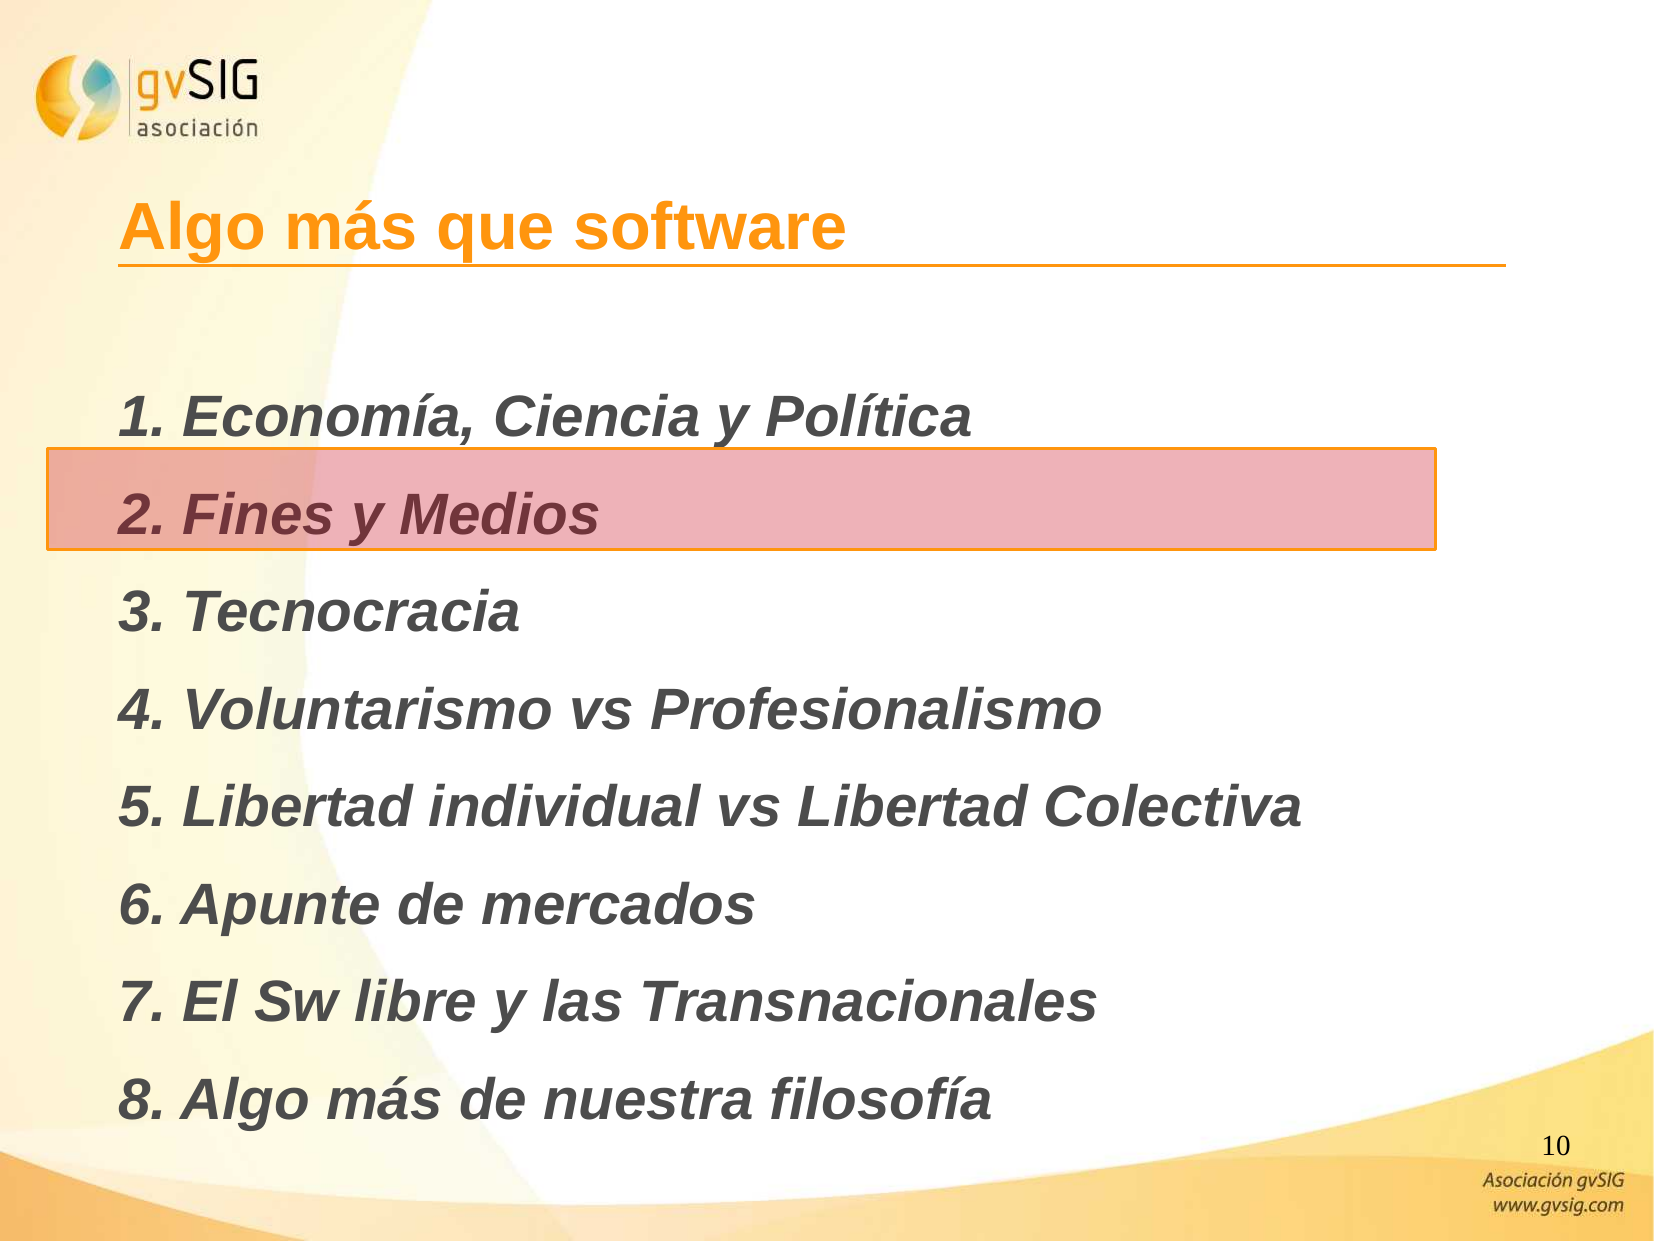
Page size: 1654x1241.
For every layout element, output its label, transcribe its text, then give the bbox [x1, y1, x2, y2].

text_box [47, 448, 1436, 550]
title 1. Economía, Ciencia y Política 2. Fines y Medios 3. Tecnocracia 4. Voluntarismo vs Profesionalismo 5. Libertad individual vs Libertad Colectiva 6. Apunte de mercados 7. El Sw libre y las Transnacionales 8. Algo más de nuestra filosofía [118, 373, 1477, 1189]
picture [0, 0, 1654, 1241]
title Algo más que software [118, 177, 1607, 276]
